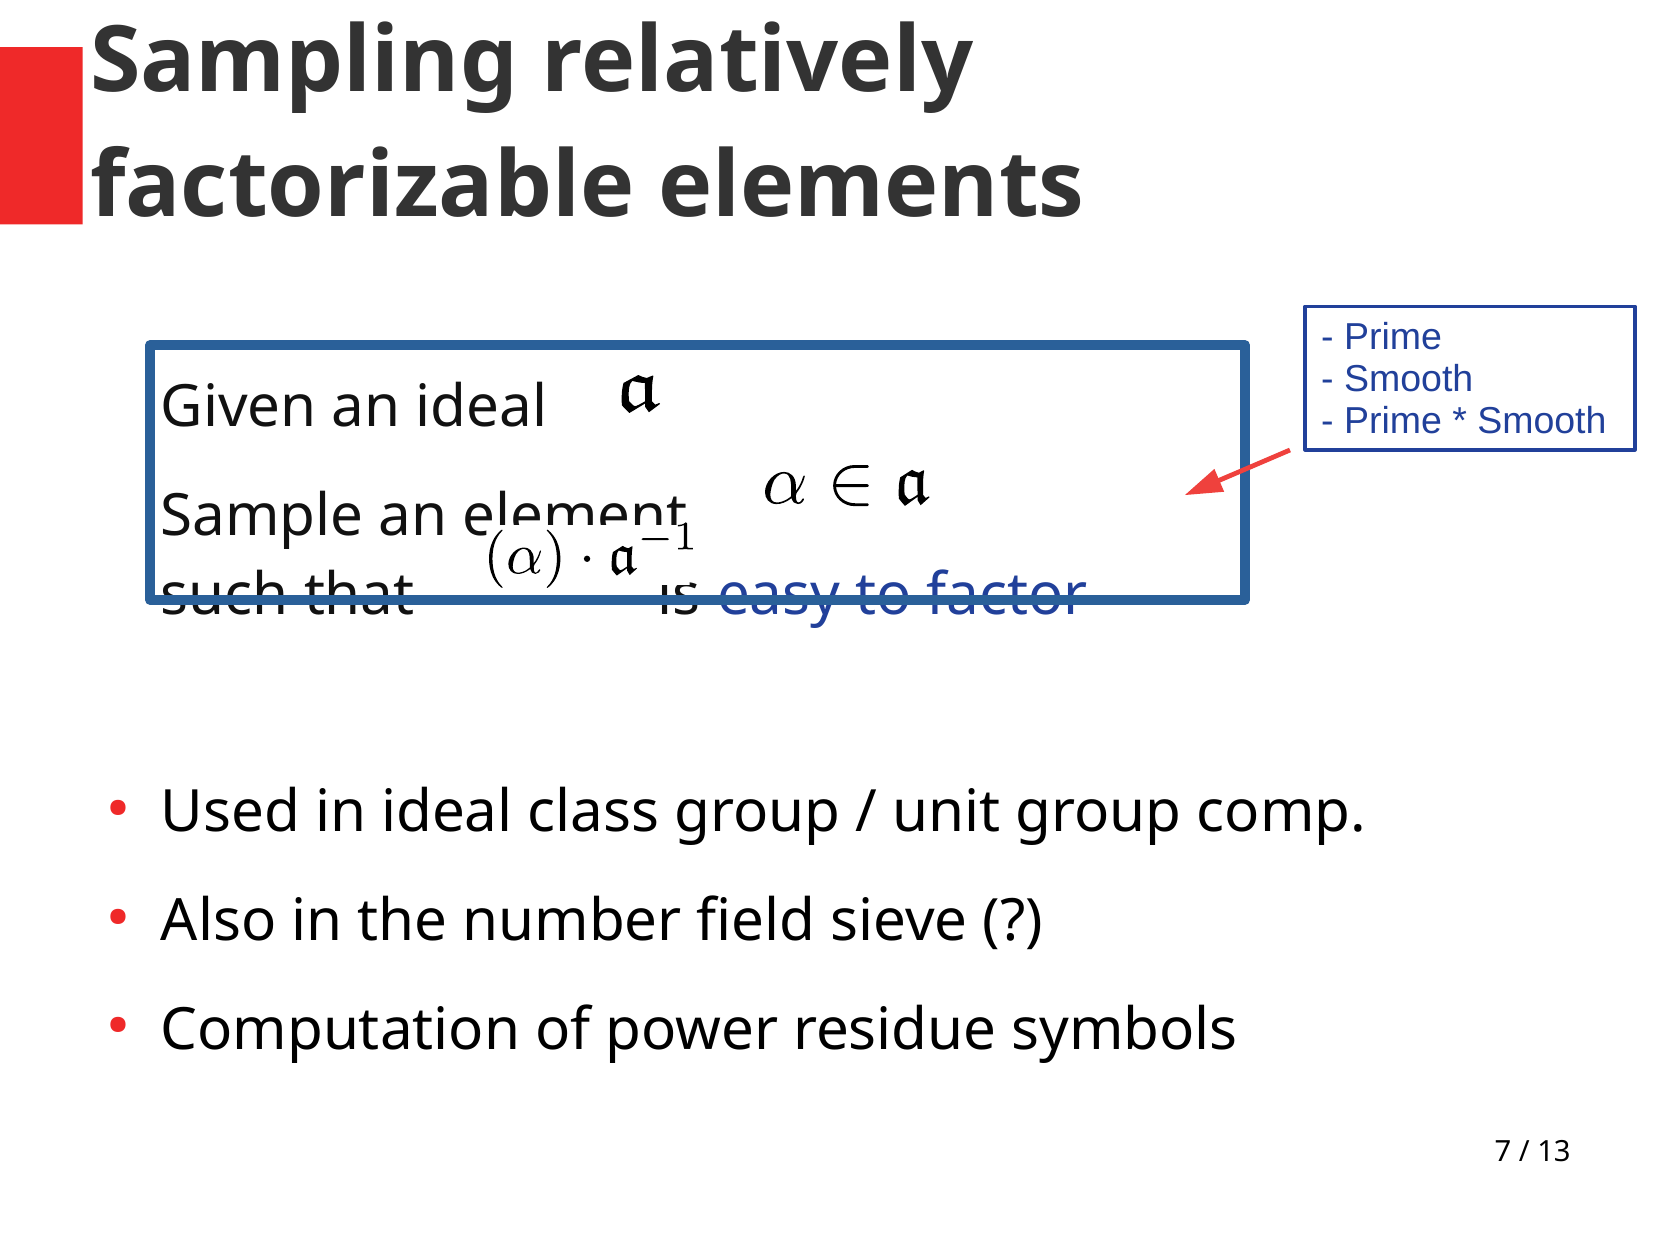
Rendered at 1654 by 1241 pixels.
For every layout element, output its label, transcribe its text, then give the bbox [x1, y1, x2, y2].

text_box [765, 465, 930, 507]
list Given an ideal Sample an element such that is easy to factor Used in ideal class group / unit group comp. Also in the number field sieve (?) Computation of power residue symbols [90, 255, 1621, 1066]
text_box - Prime - Smooth - Prime * Smooth [1305, 306, 1636, 451]
title Sampling relatively factorizable elements [90, 10, 1516, 226]
text_box [620, 375, 661, 413]
text_box [486, 522, 693, 588]
